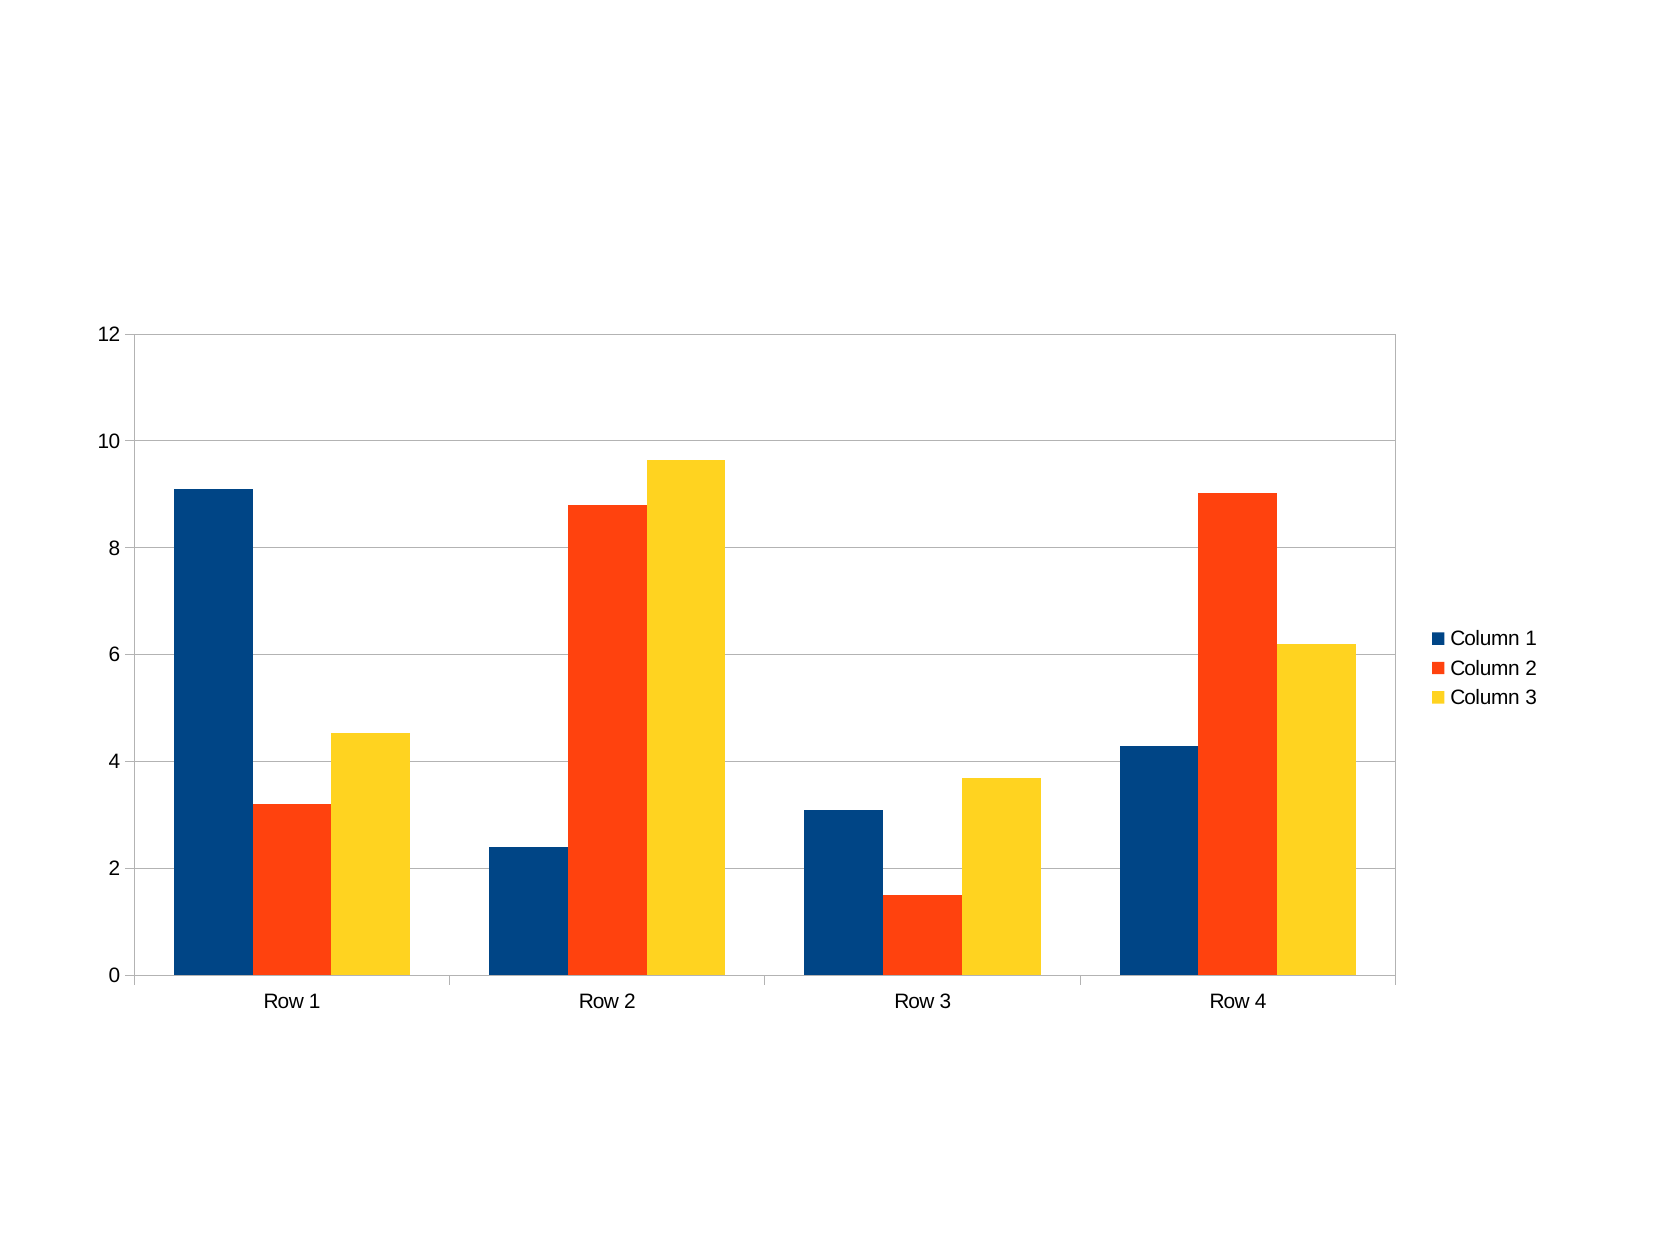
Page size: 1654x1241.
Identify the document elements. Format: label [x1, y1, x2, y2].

chart [67, 307, 1556, 1029]
